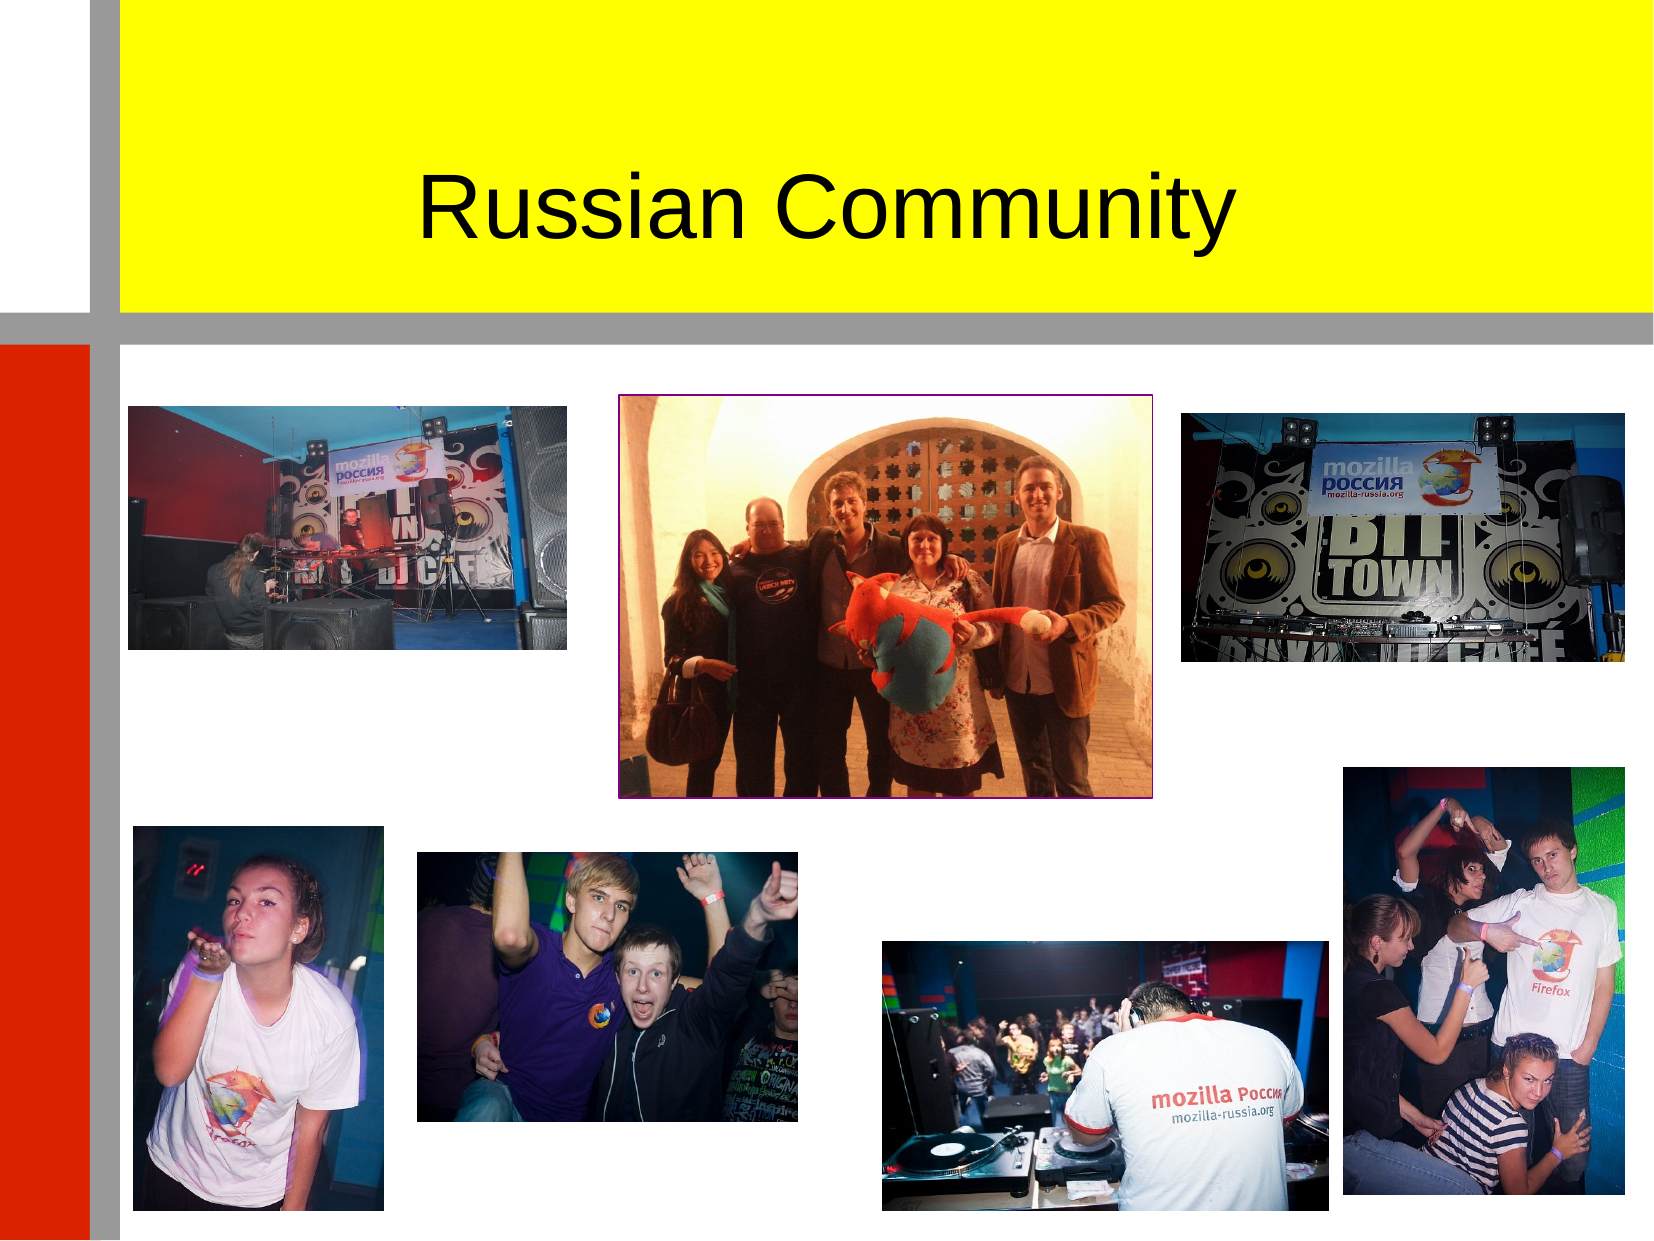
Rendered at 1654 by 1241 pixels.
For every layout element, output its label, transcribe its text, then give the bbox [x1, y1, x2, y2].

picture [620, 395, 1152, 798]
picture [1181, 413, 1625, 662]
picture [133, 826, 384, 1211]
picture [128, 406, 567, 650]
picture [1343, 767, 1625, 1195]
picture [417, 852, 798, 1123]
picture [882, 941, 1329, 1211]
title Russian Community [121, 102, 1534, 310]
